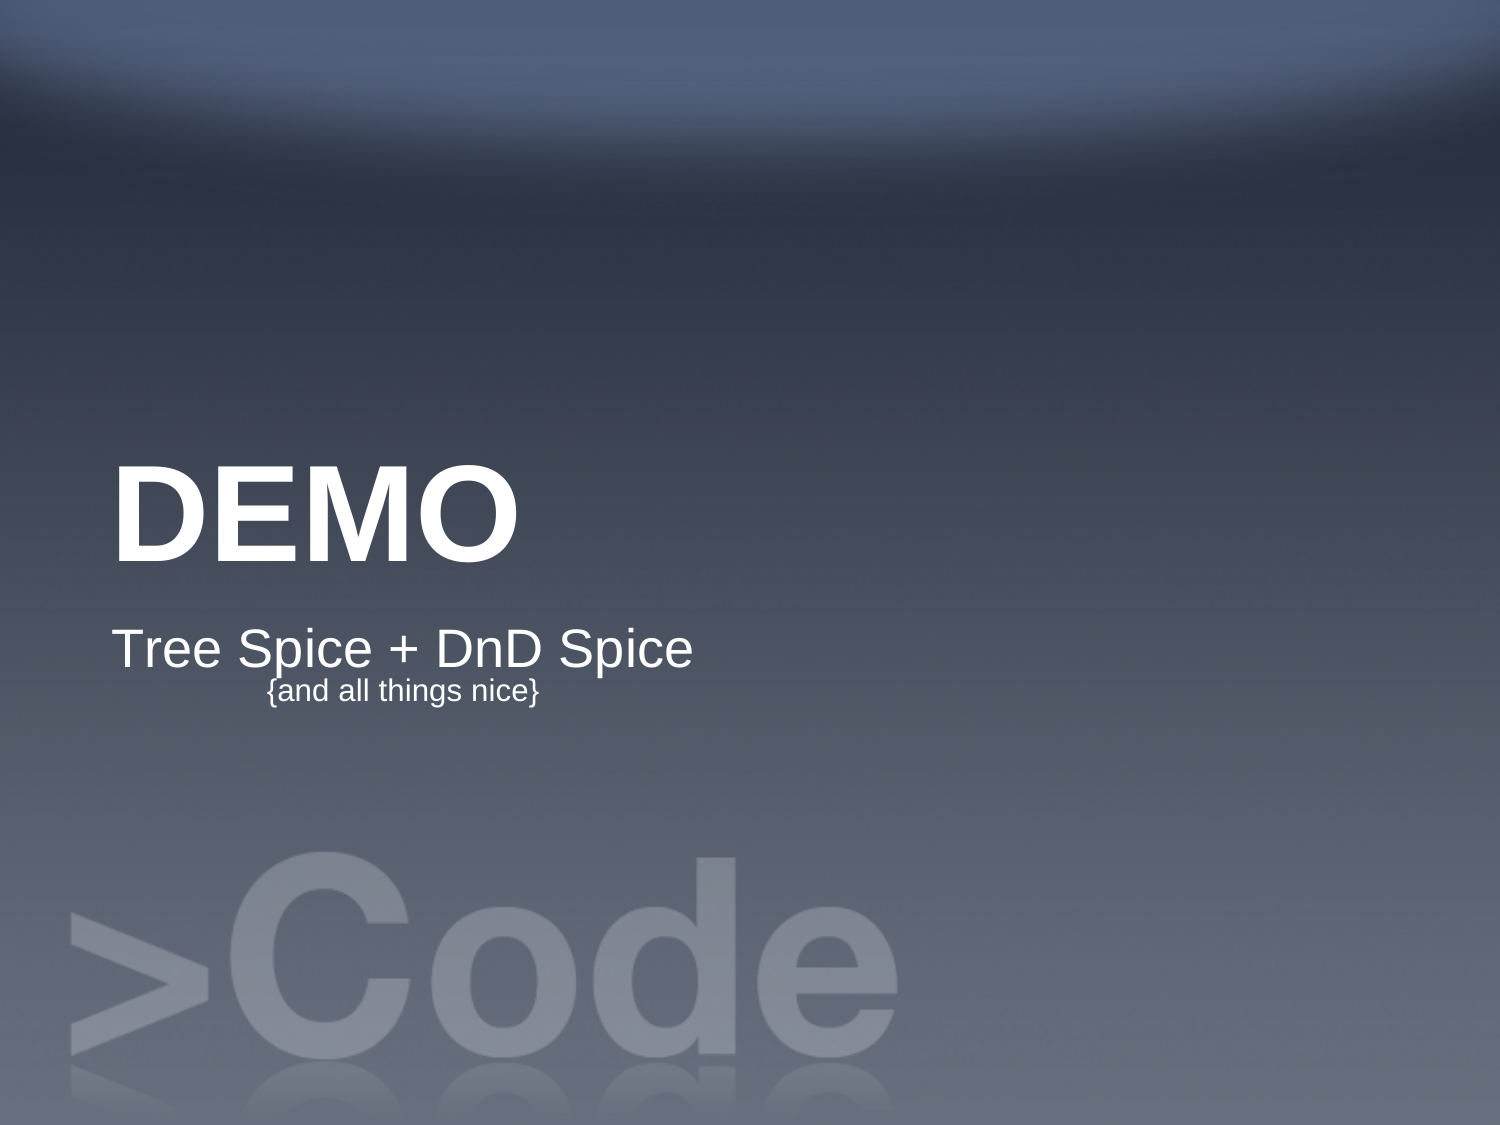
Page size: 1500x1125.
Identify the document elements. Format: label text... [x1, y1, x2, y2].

title DEMO [110, 303, 1463, 589]
subtitle Tree Spice + DnD Spice {and all things nice} [36, 626, 1110, 769]
picture [0, 0, 1500, 1125]
